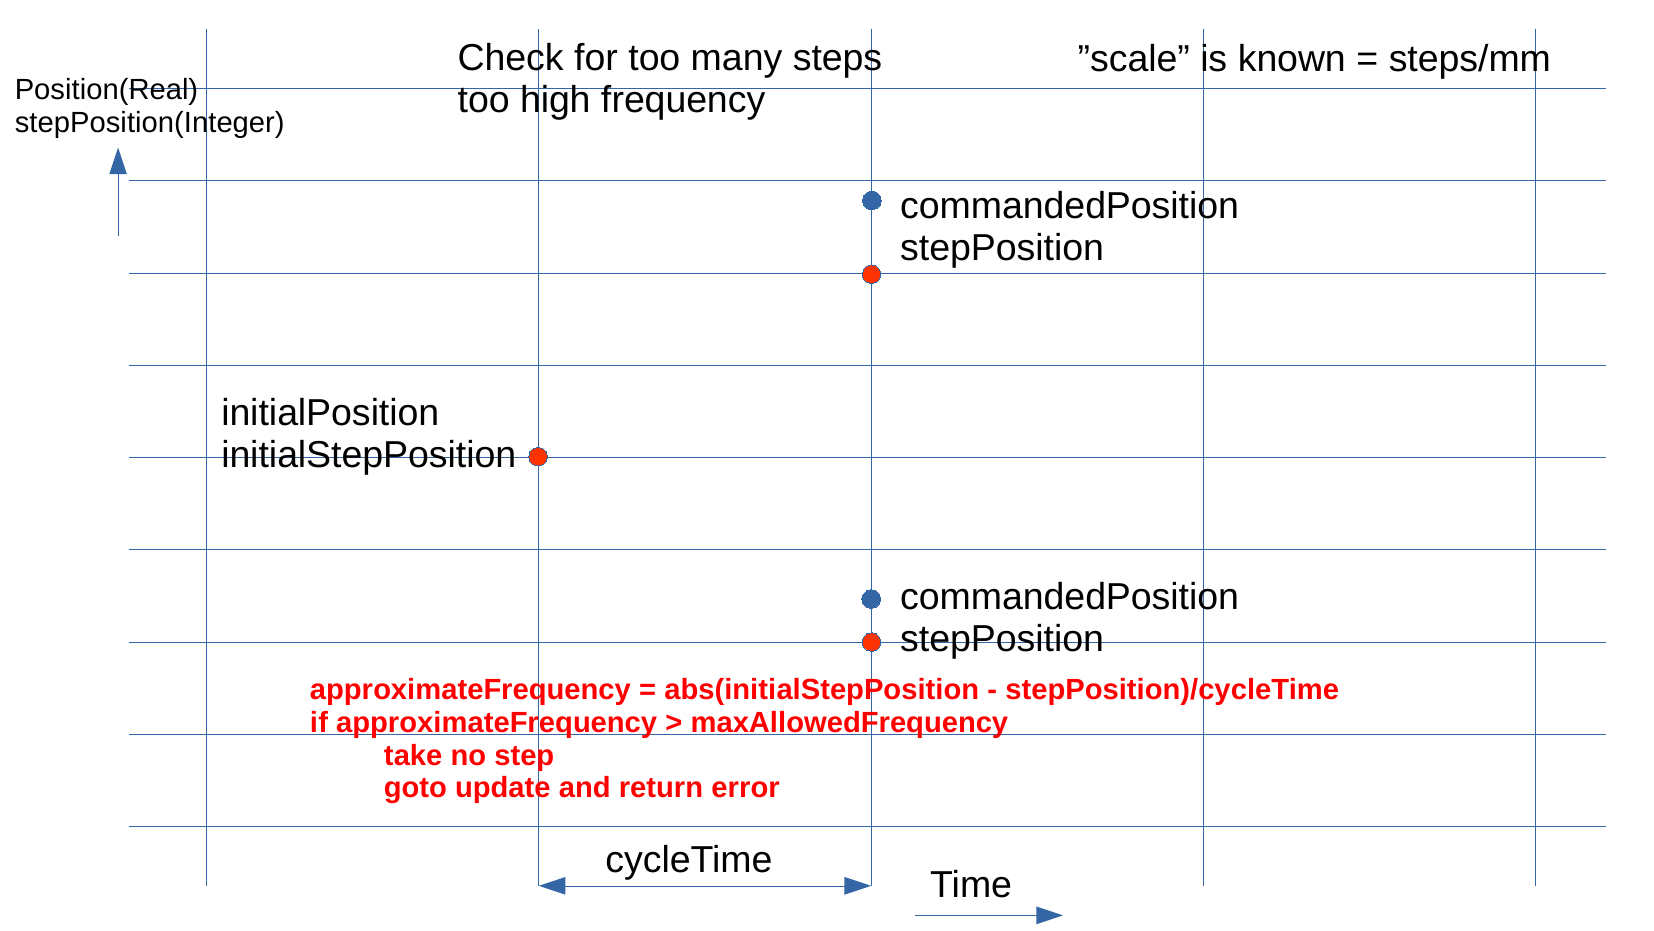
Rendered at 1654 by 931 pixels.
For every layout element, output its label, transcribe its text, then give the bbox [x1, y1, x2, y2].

text_box [862, 264, 881, 284]
text_box Position(Real) stepPosition(Integer) [0, 65, 325, 207]
text_box Check for too many steps too high frequency [442, 29, 1004, 129]
text_box approximateFrequency = abs(initialStepPosition - stepPosition)/cycleTime if approximateFrequency > maxAllowedFrequency take no step goto update and return error [295, 665, 1595, 931]
text_box [861, 589, 881, 609]
text_box [862, 632, 881, 652]
text_box commandedPosition stepPosition [885, 177, 1654, 318]
text_box [862, 190, 882, 210]
text_box ”scale” is known = steps/mm [1062, 29, 1625, 129]
text_box commandedPosition stepPosition [885, 567, 1654, 709]
text_box initialPosition initialStepPosition [206, 383, 591, 525]
